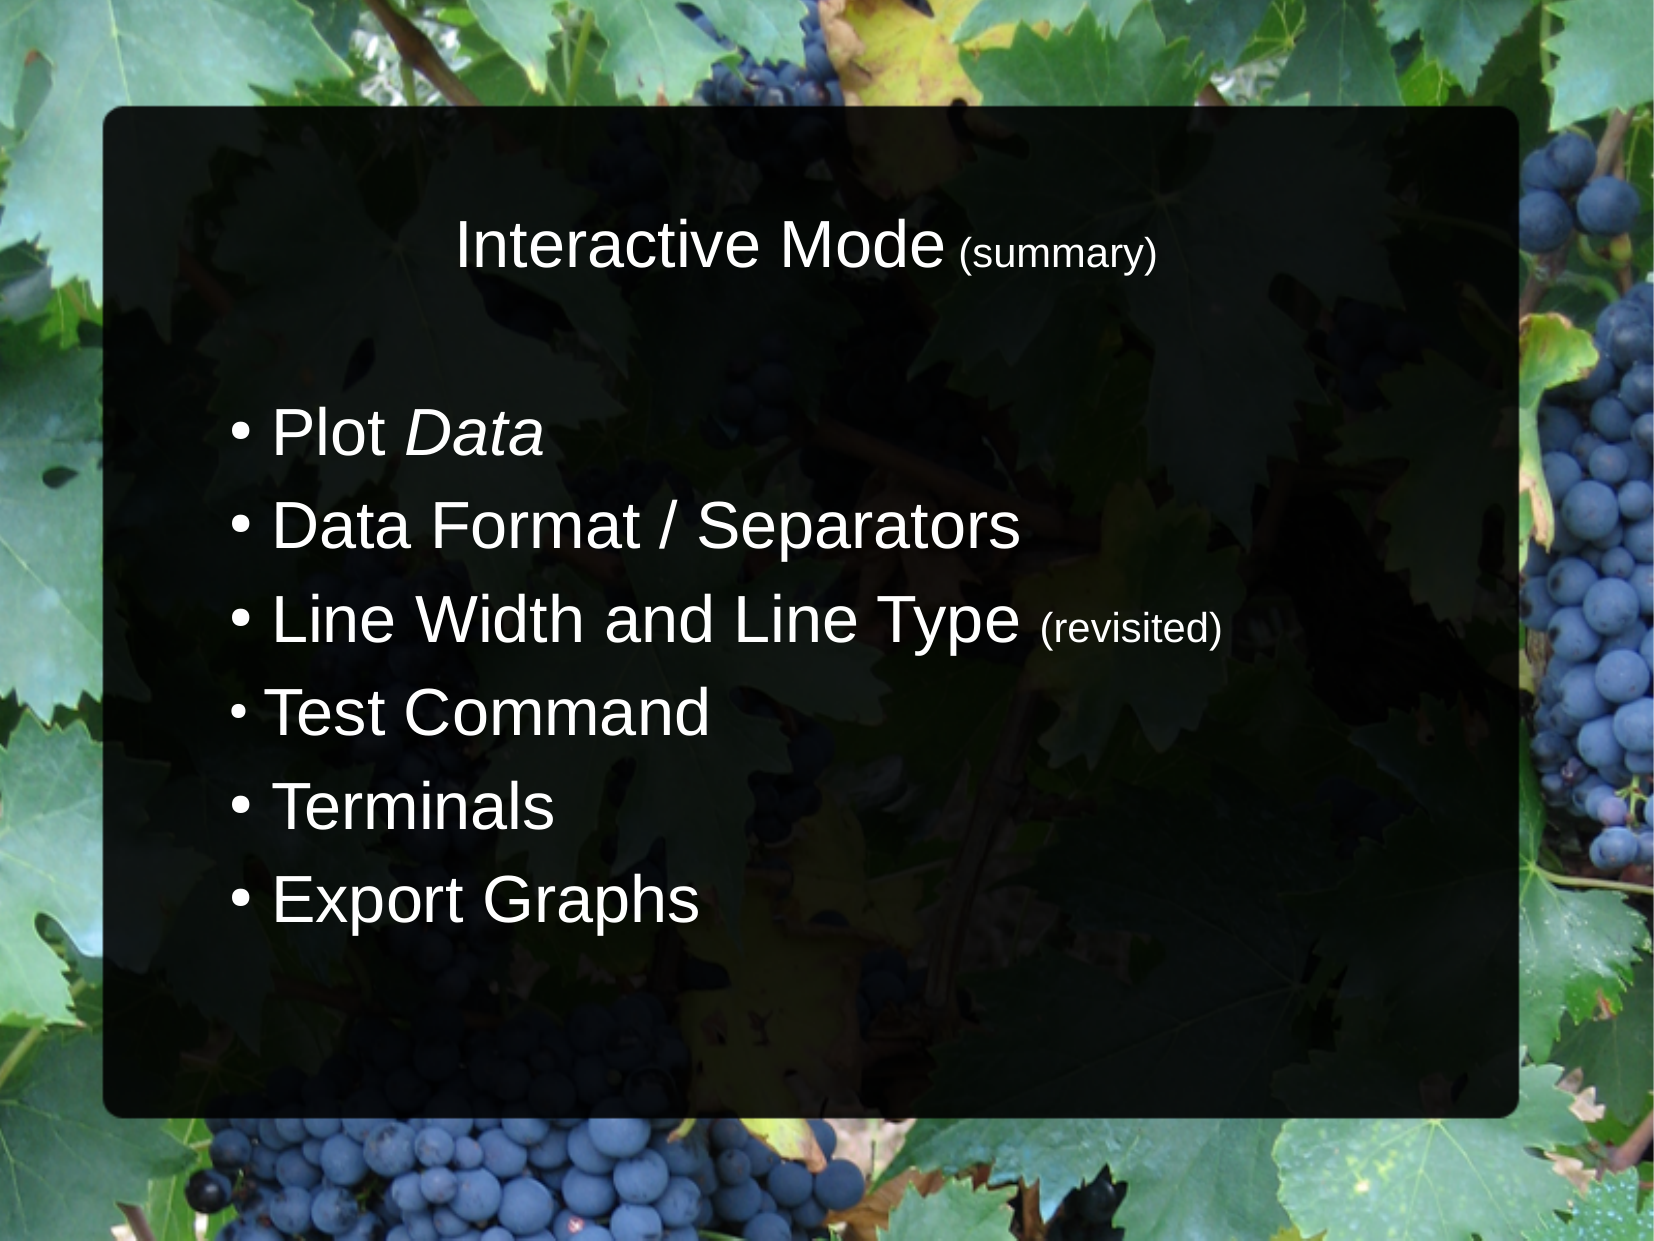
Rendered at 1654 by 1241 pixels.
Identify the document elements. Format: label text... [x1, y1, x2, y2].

title Interactive Mode (summary) [112, 187, 1501, 301]
picture [0, 0, 1654, 1241]
text_box Plot Data Data Format / Separators Line Width and Line Type (revisited) Test Command Terminals Export Graphs [228, 380, 1392, 952]
